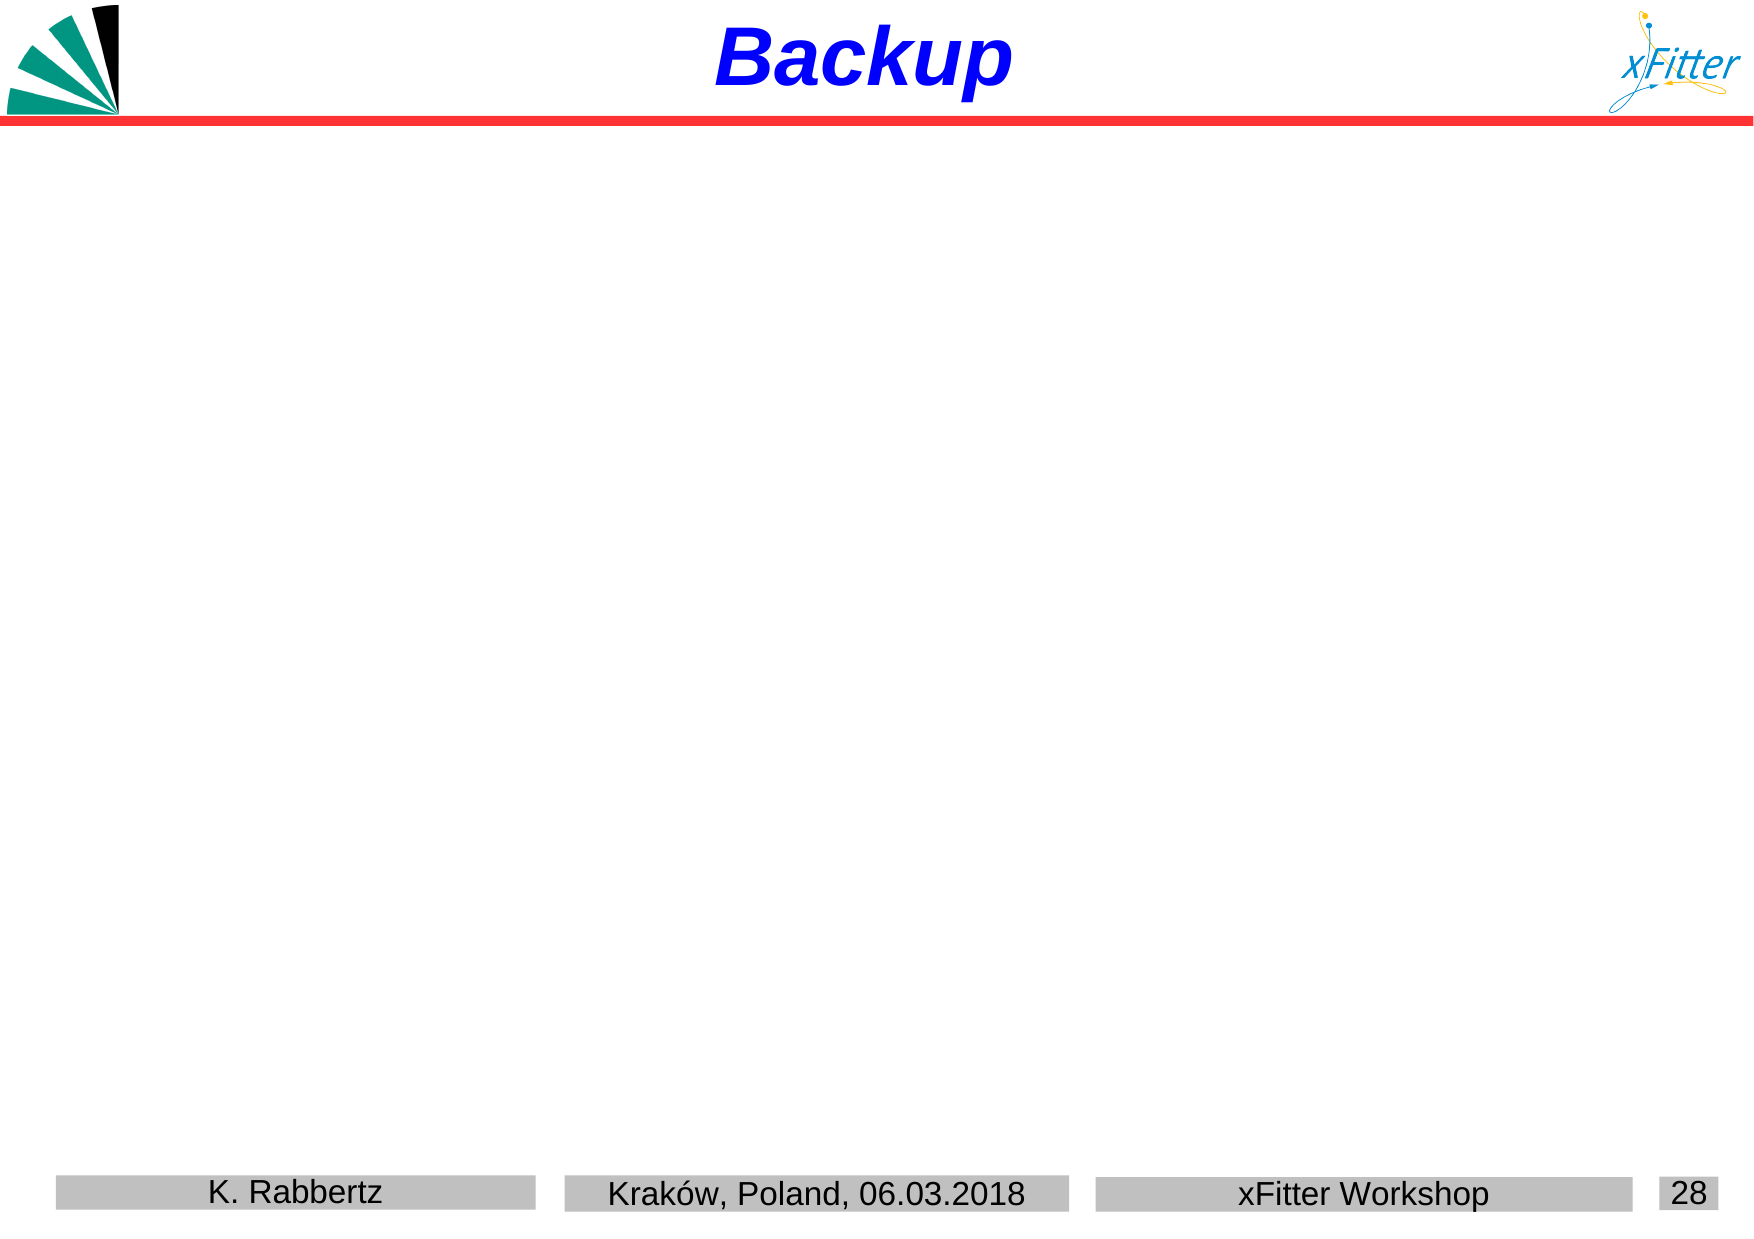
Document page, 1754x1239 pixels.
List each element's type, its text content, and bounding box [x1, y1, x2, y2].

picture [7, 5, 119, 116]
title Backup [123, 0, 1606, 114]
picture [1609, 11, 1741, 113]
